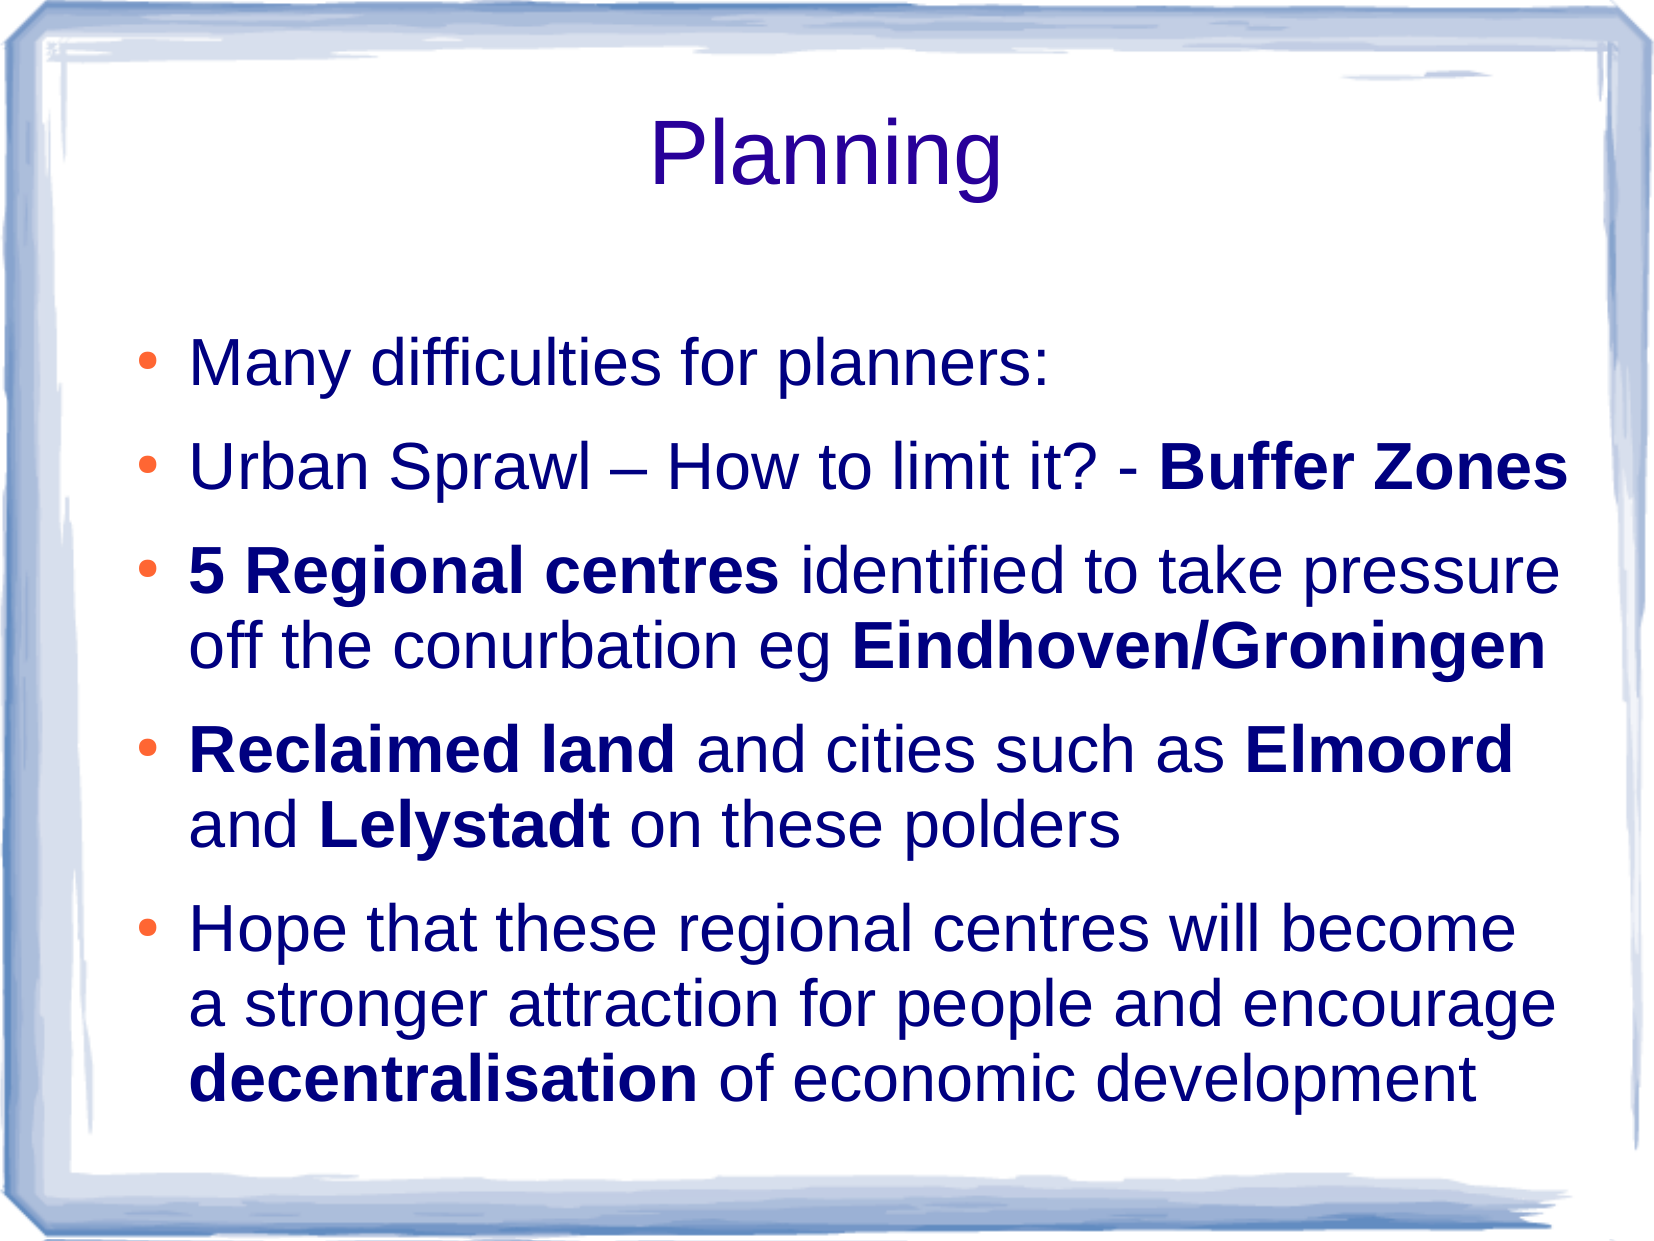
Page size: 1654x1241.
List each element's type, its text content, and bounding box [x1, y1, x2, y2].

picture [0, 0, 1654, 1241]
title Planning [82, 56, 1571, 250]
list Many difficulties for planners: Urban Sprawl – How to limit it? - Buffer Zones 5 Regional centres identified to take pressure off the conurbation eg Eindhoven/Groningen Reclaimed land and cities such as Elmoord and Lelystadt on these polders Hope that these regional centres will become a stronger attraction for people and encourage decentralisation of economic development [118, 324, 1571, 1116]
